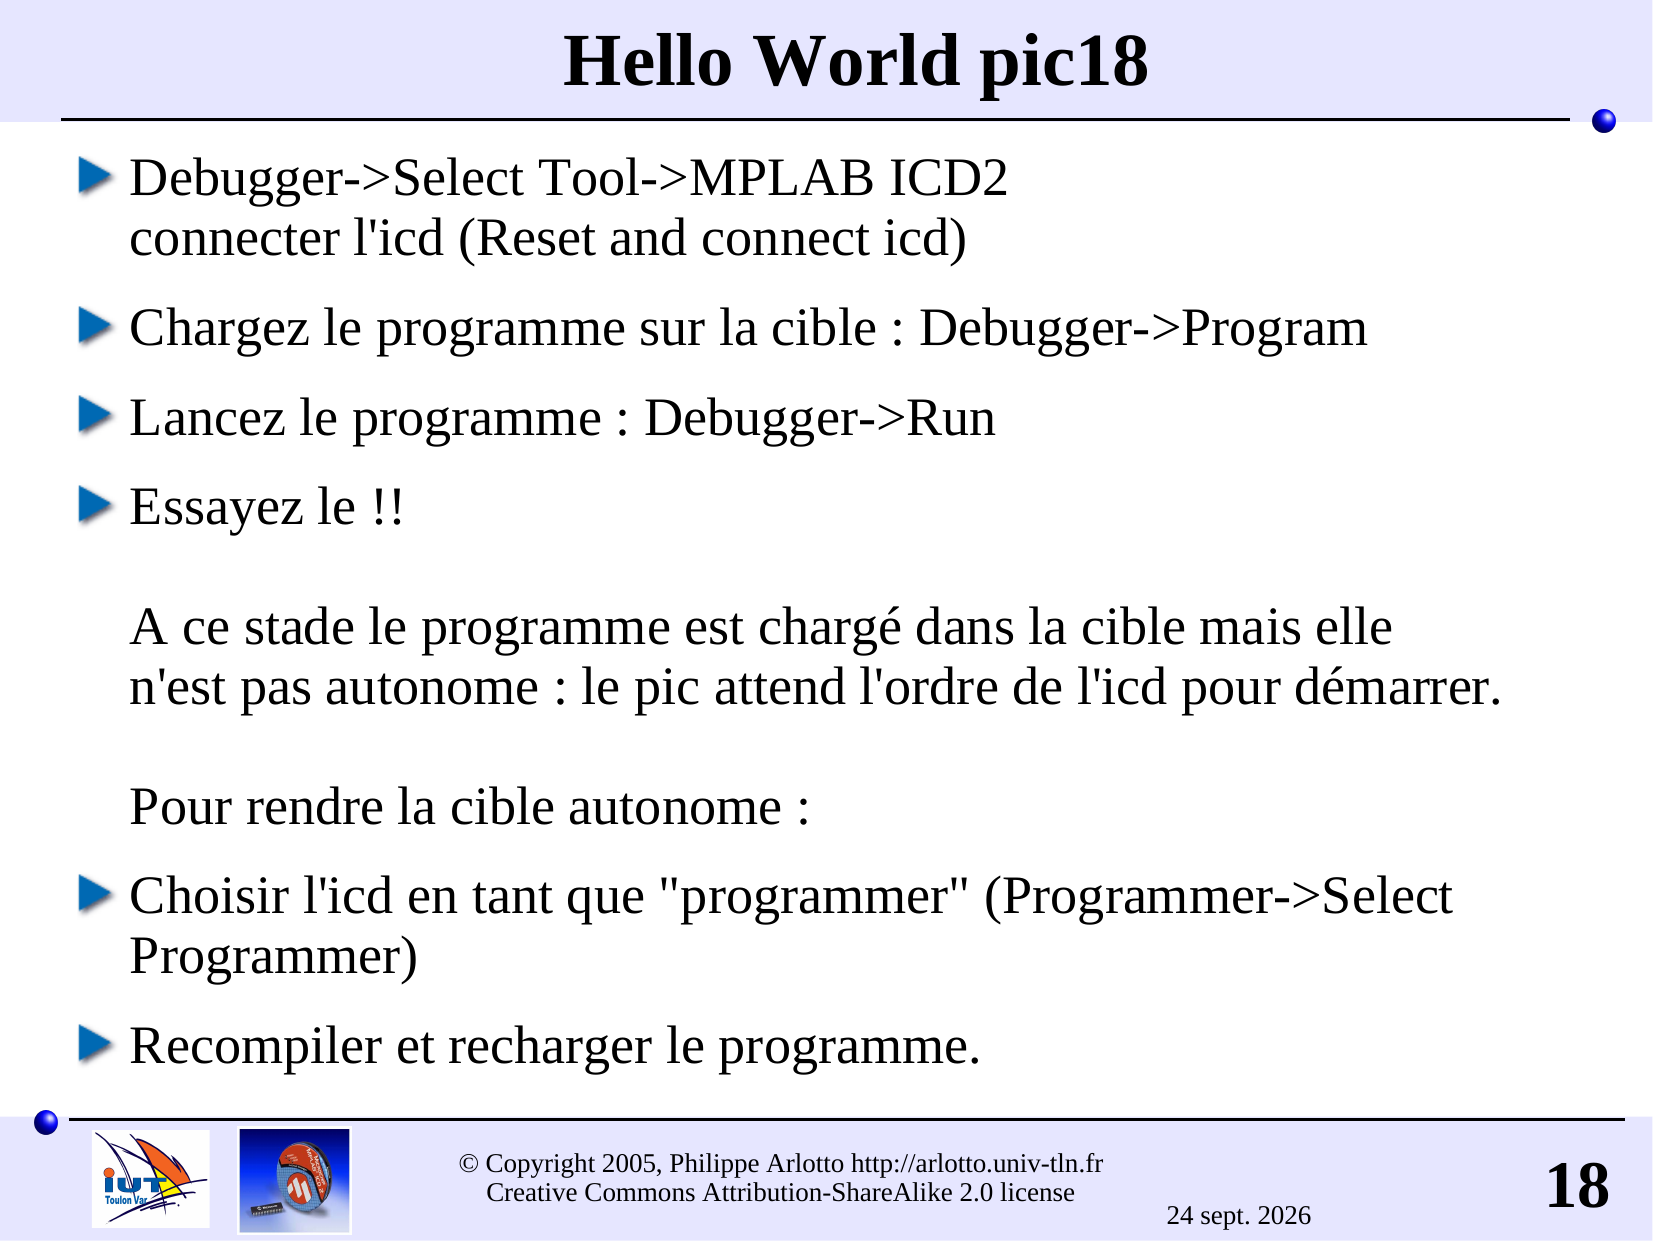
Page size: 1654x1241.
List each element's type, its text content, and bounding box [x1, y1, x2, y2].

picture [237, 1147, 352, 1235]
title Hello World pic18 [95, 11, 1585, 110]
list Debugger->Select Tool->MPLAB ICD2 connecter l'icd (Reset and connect icd) Chargez le programme sur la cible : Debugger->Program Lancez le programme : Debugger->Run Essayez le !! A ce stade le programme est chargé dans la cible mais elle n'est pas autonome : le pic attend l'ordre de l'icd pour démarrer. Pour rendre la cible autonome : Choisir l'icd en tant que "programmer" (Programmer->Select Programmer) Recompiler et recharger le programme. [59, 147, 1536, 1147]
